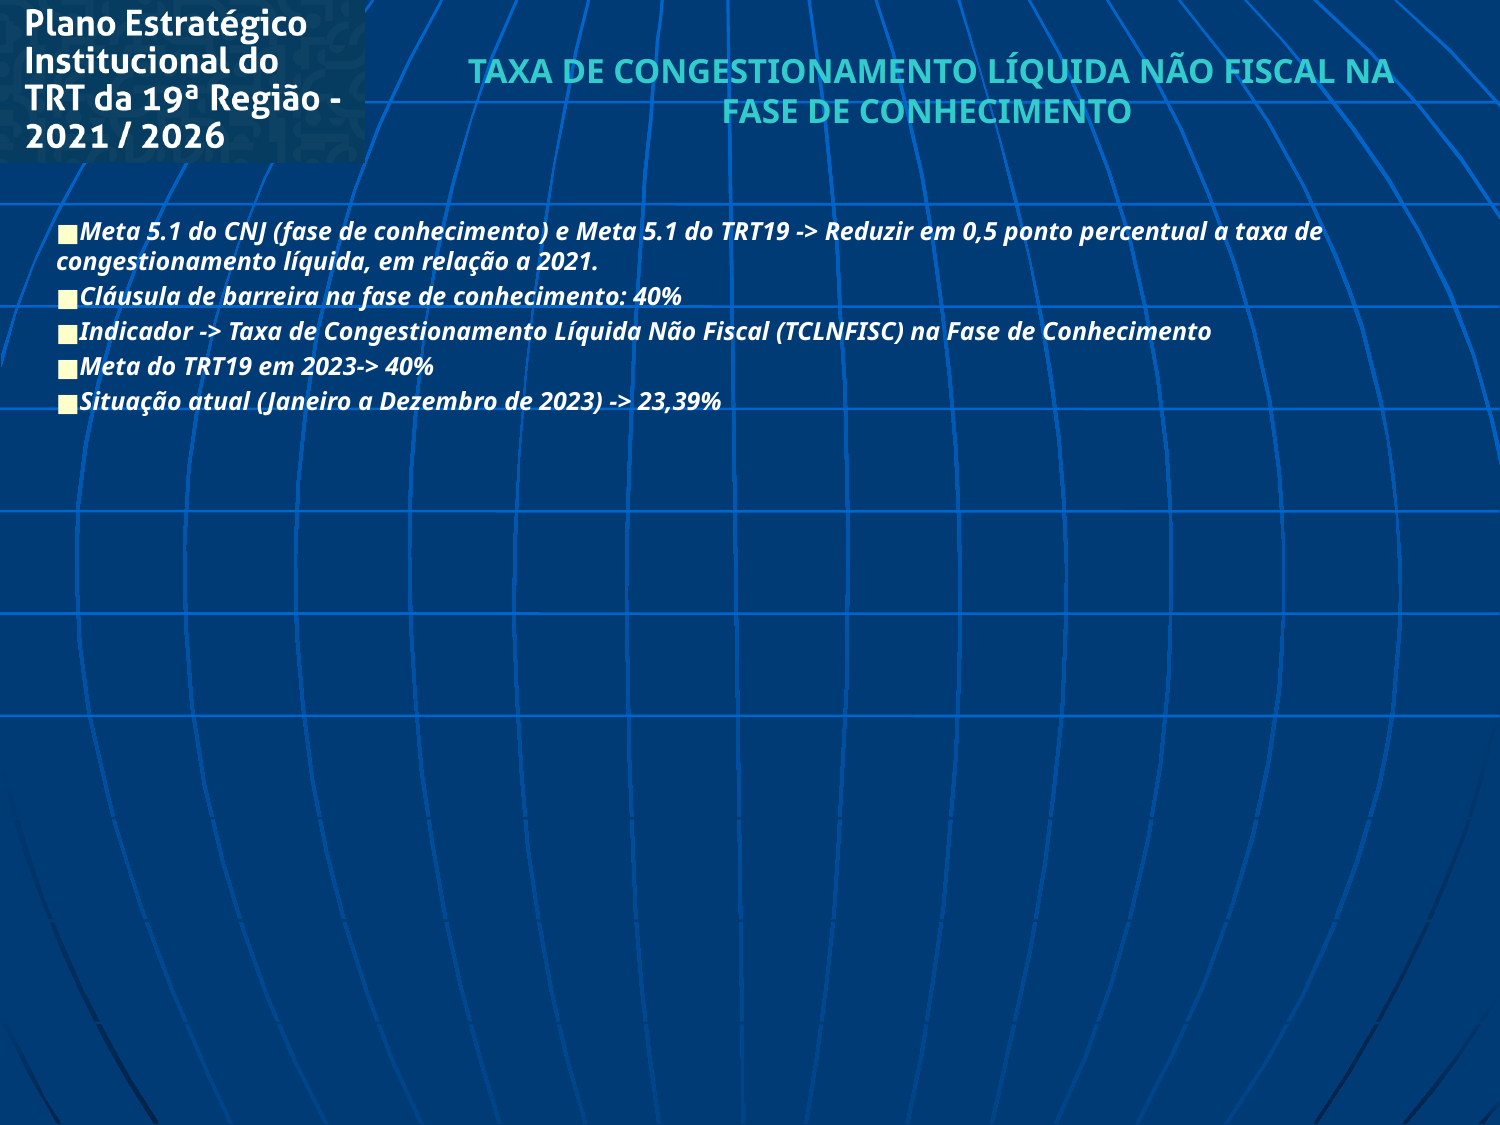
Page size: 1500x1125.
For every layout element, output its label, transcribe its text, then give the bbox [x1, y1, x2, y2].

text_box Meta 5.1 do CNJ (fase de conhecimento) e Meta 5.1 do TRT19 -> Reduzir em 0,5 ponto percentual a taxa de congestionamento líquida, em relação a 2021. Cláusula de barreira na fase de conhecimento: 40% Indicador -> Taxa de Congestionamento Líquida Não Fiscal (TCLNFISC) na Fase de Conhecimento Meta do TRT19 em 2023-> 40% Situação atual (Janeiro a Dezembro de 2023) -> 23,39% [41, 208, 1447, 516]
picture [0, 0, 365, 163]
text_box TAXA DE CONGESTIONAMENTO LÍQUIDA NÃO FISCAL NA FASE DE CONHECIMENTO [407, 42, 1448, 138]
